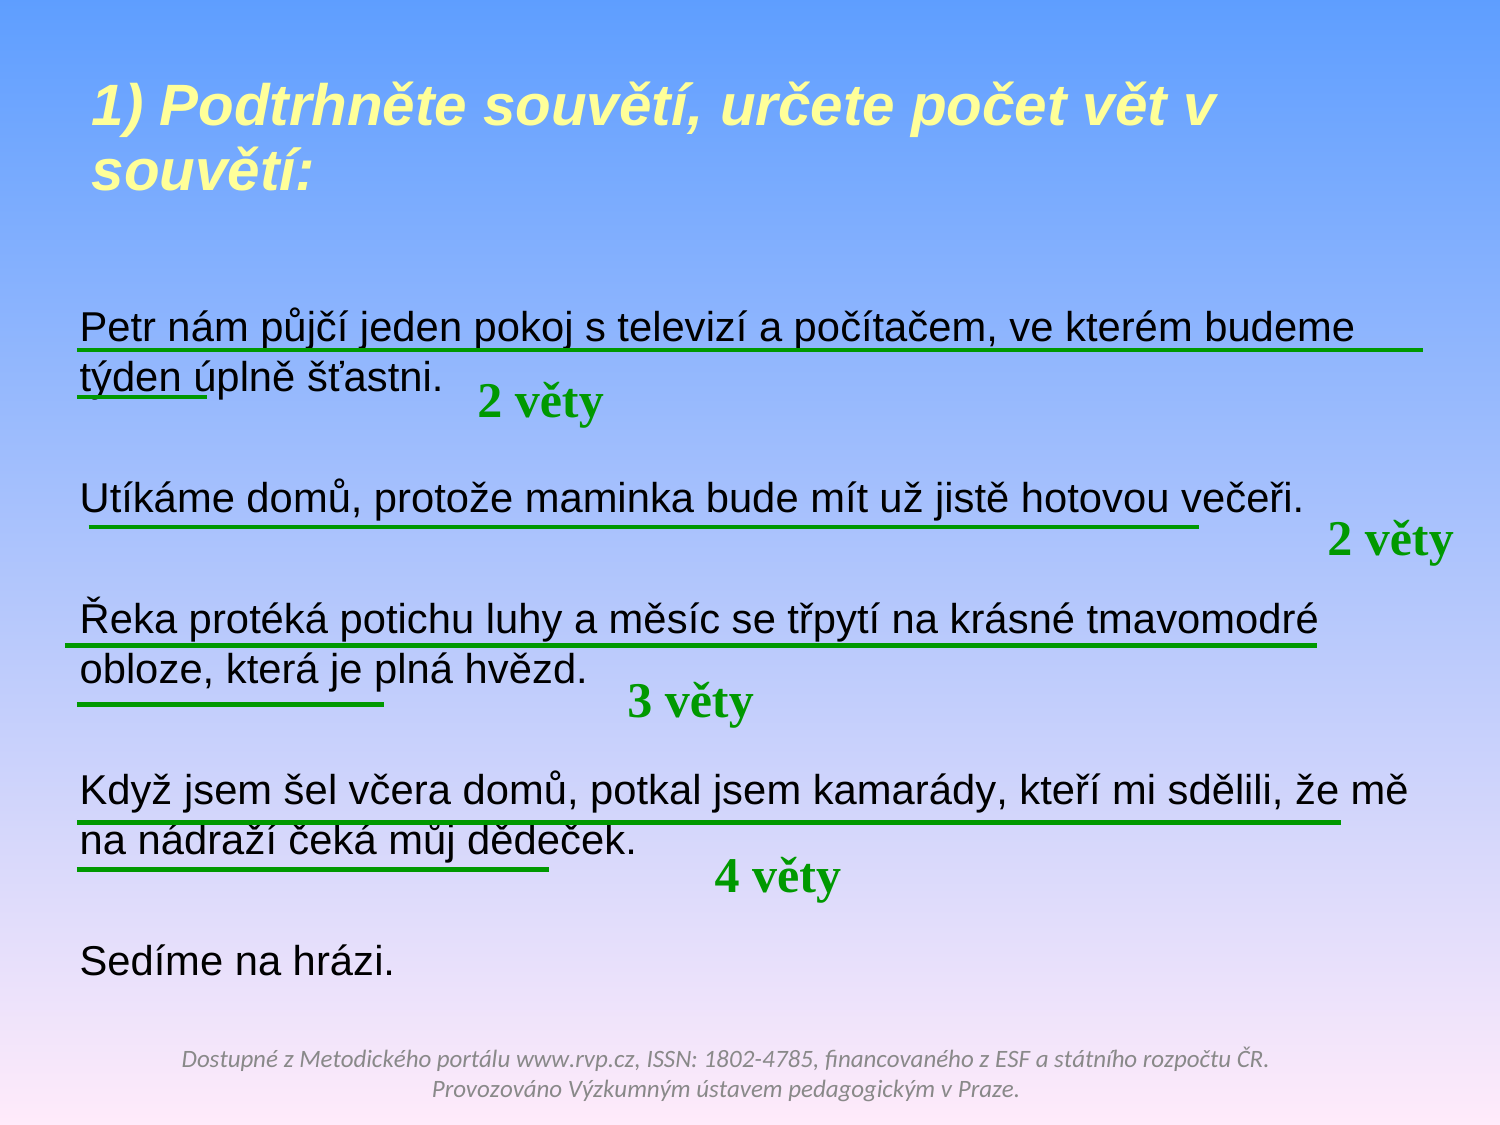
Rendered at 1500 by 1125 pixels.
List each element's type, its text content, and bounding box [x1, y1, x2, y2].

text_box 4 věty [699, 837, 866, 909]
text_box 2 věty [462, 362, 628, 434]
text_box Dostupné z Metodického portálu www.rvp.cz, ISSN: 1802-4785, financovaného z ESF a státního rozpočtu ČR. Provozováno Výzkumným ústavem pedagogickým v Praze. [105, 1042, 1348, 1103]
text_box 3 věty [612, 662, 778, 734]
text_box 2 věty [1312, 499, 1478, 571]
text_box Petr nám půjčí jeden pokoj s televizí a počítačem, ve kterém budeme týden úplně šťastni. Utíkáme domů, protože maminka bude mít už jistě hotovou večeři. Řeka protéká potichu luhy a měsíc se třpytí na krásné tmavomodré obloze, která je plná hvězd. Když jsem šel včera domů, potkal jsem kamarády, kteří mi sdělili, že mě na nádraží čeká můj dědeček. Sedíme na hrázi. [64, 231, 1447, 882]
title 1) Podtrhněte souvětí, určete počet vět v souvětí: [76, 54, 1352, 221]
